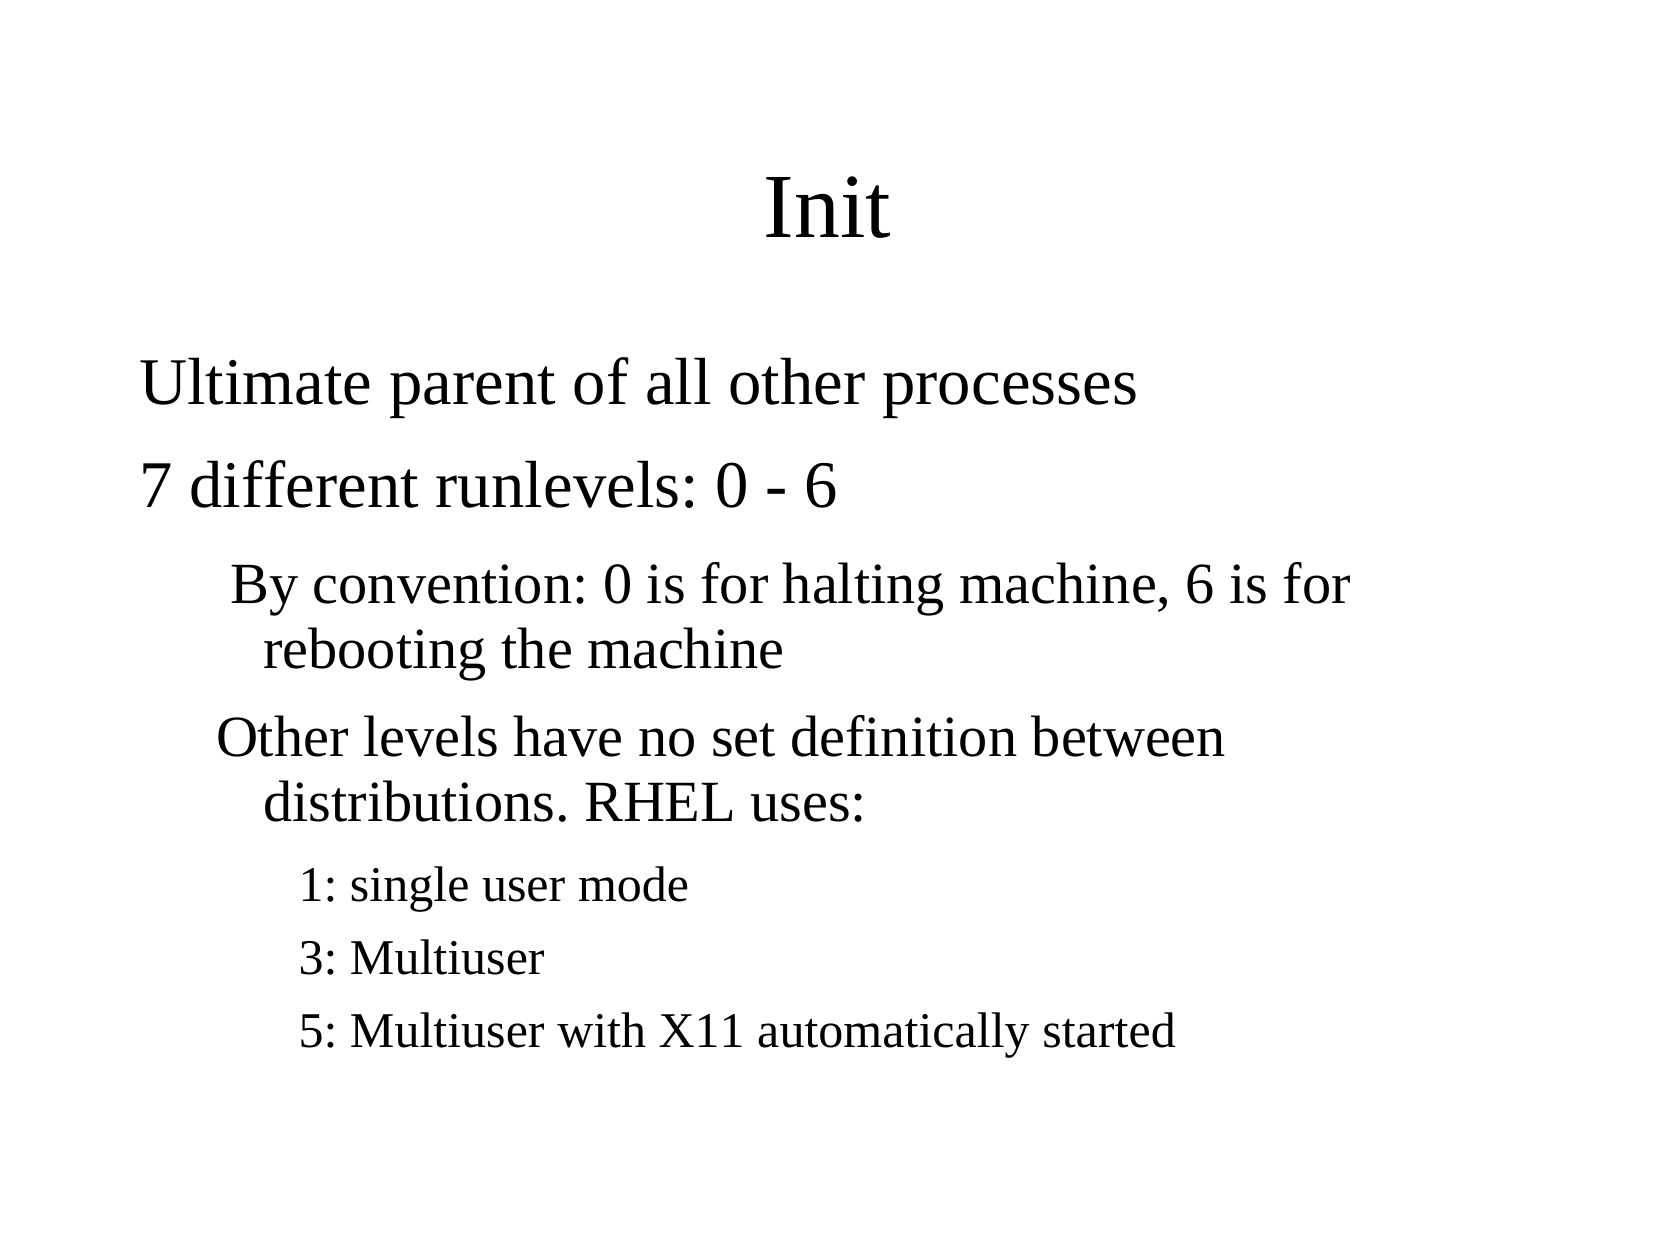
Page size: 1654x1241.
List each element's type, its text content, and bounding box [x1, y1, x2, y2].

list Ultimate parent of all other processes 7 different runlevels: 0 - 6 By convention: 0 is for halting machine, 6 is for rebooting the machine Other levels have no set definition between distributions. RHEL uses: 1: single user mode 3: Multiuser 5: Multiuser with X11 automatically started [121, 344, 1534, 1202]
title Init [121, 102, 1534, 311]
